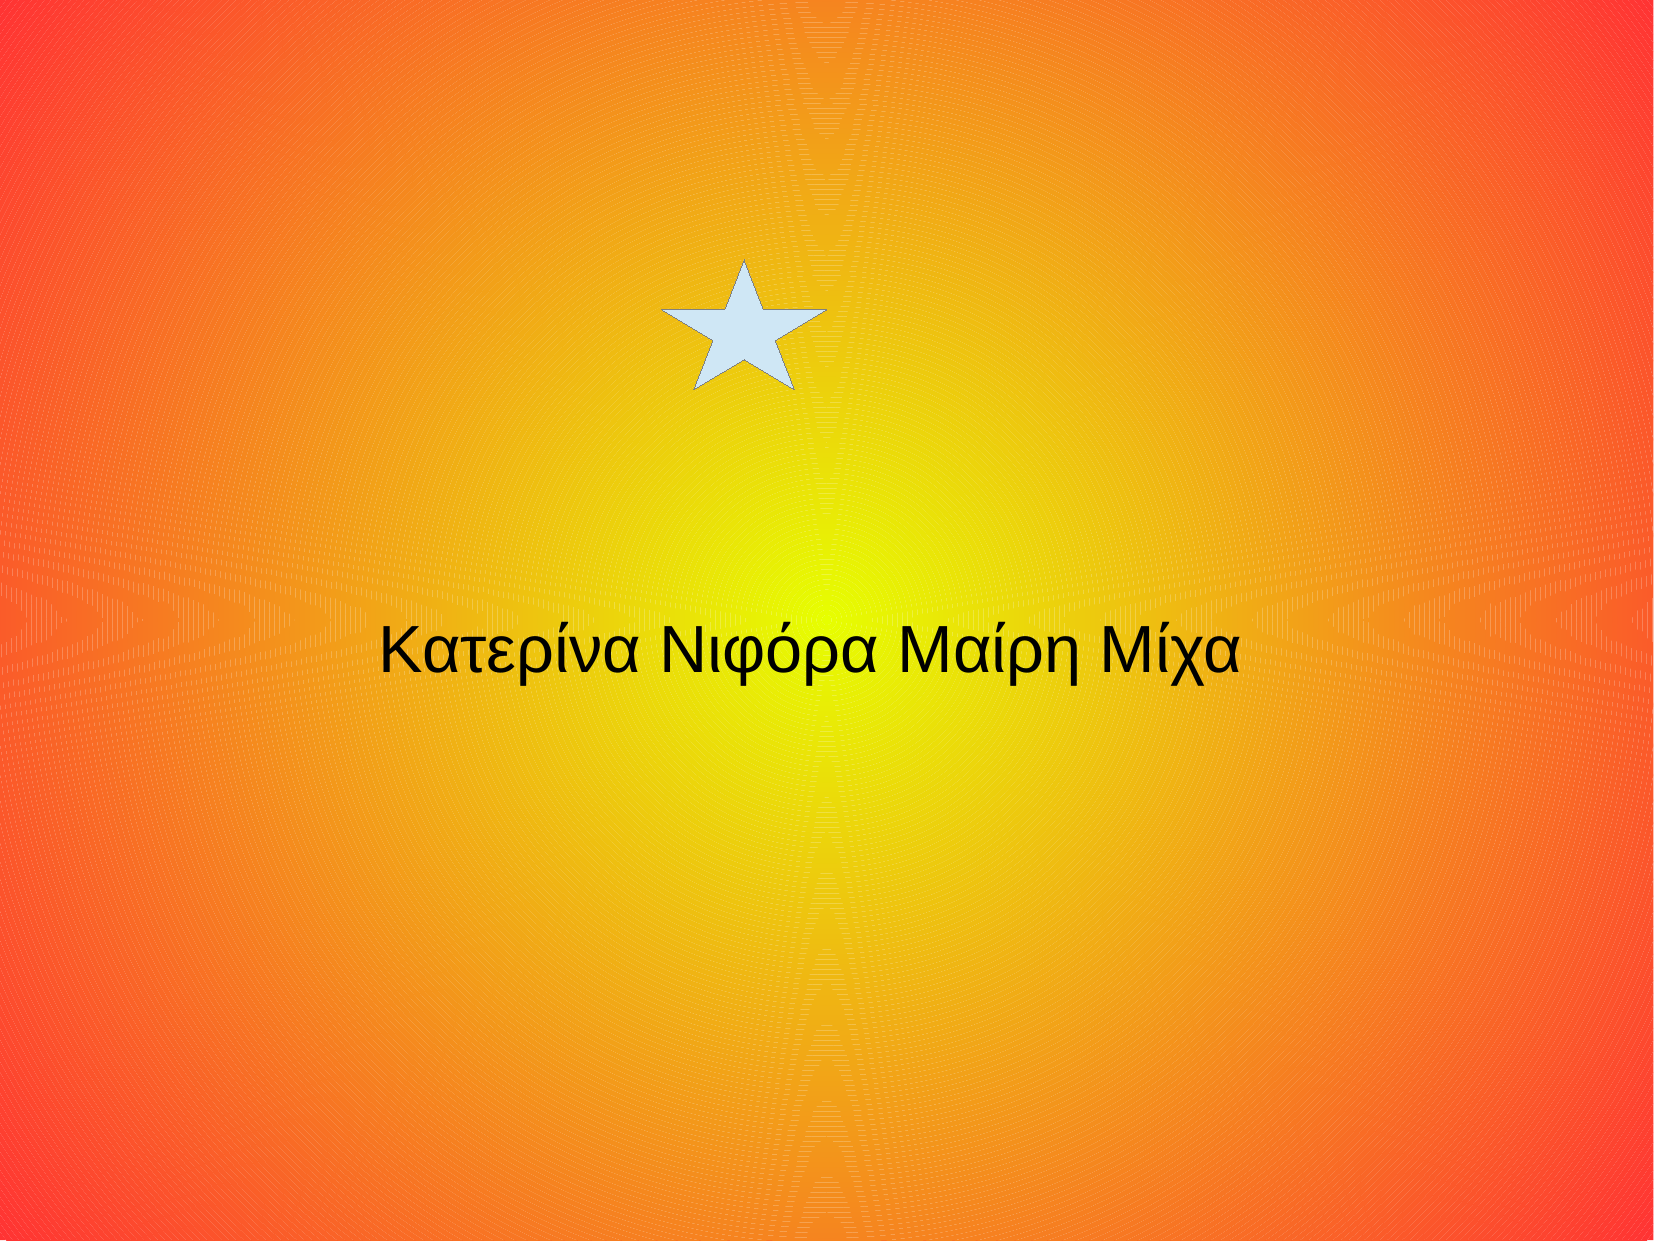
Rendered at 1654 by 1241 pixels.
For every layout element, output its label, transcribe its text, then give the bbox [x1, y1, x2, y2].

text_box [141, 94, 1312, 520]
subtitle Κατερίνα Νιφόρα Μαίρη Μίχα [82, 290, 1538, 1010]
